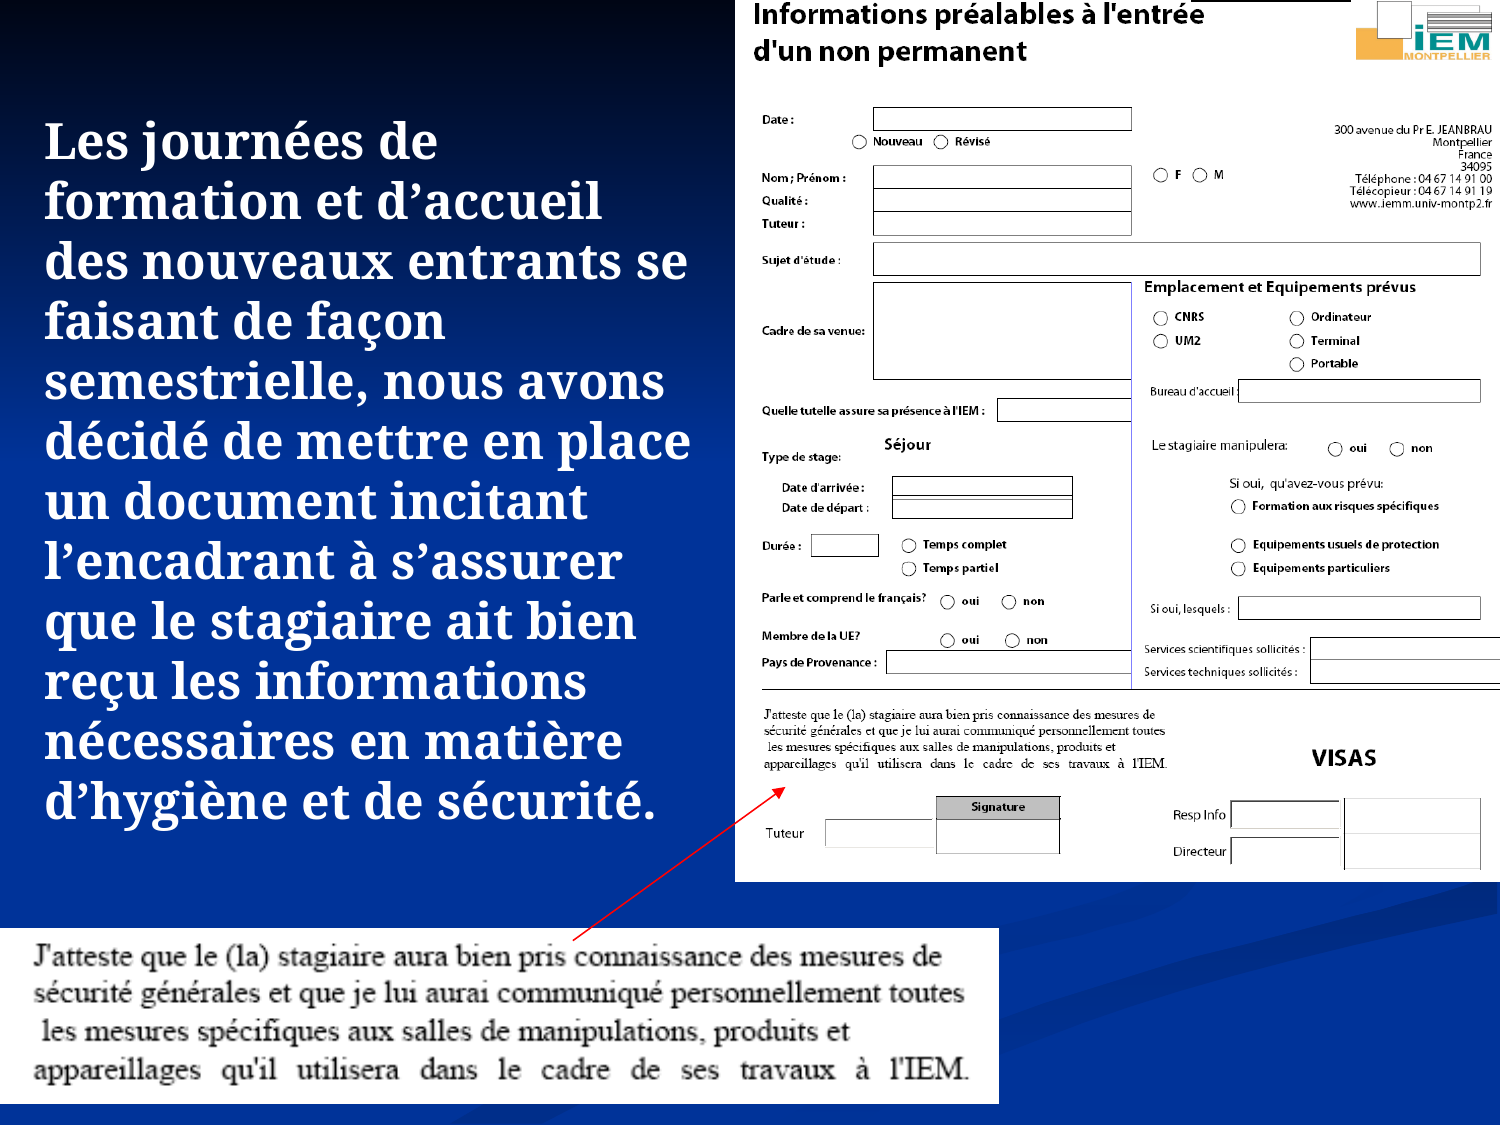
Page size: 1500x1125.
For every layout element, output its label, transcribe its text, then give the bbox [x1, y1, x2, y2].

text_box Les journées de formation et d’accueil des nouveaux entrants se faisant de façon semestrielle, nous avons décidé de mettre en place un document incitant l’encadrant à s’assurer que le stagiaire ait bien reçu les informations nécessaires en matière d’hygiène et de sécurité. [29, 101, 709, 838]
picture [735, 0, 1500, 882]
picture [0, 928, 999, 1104]
